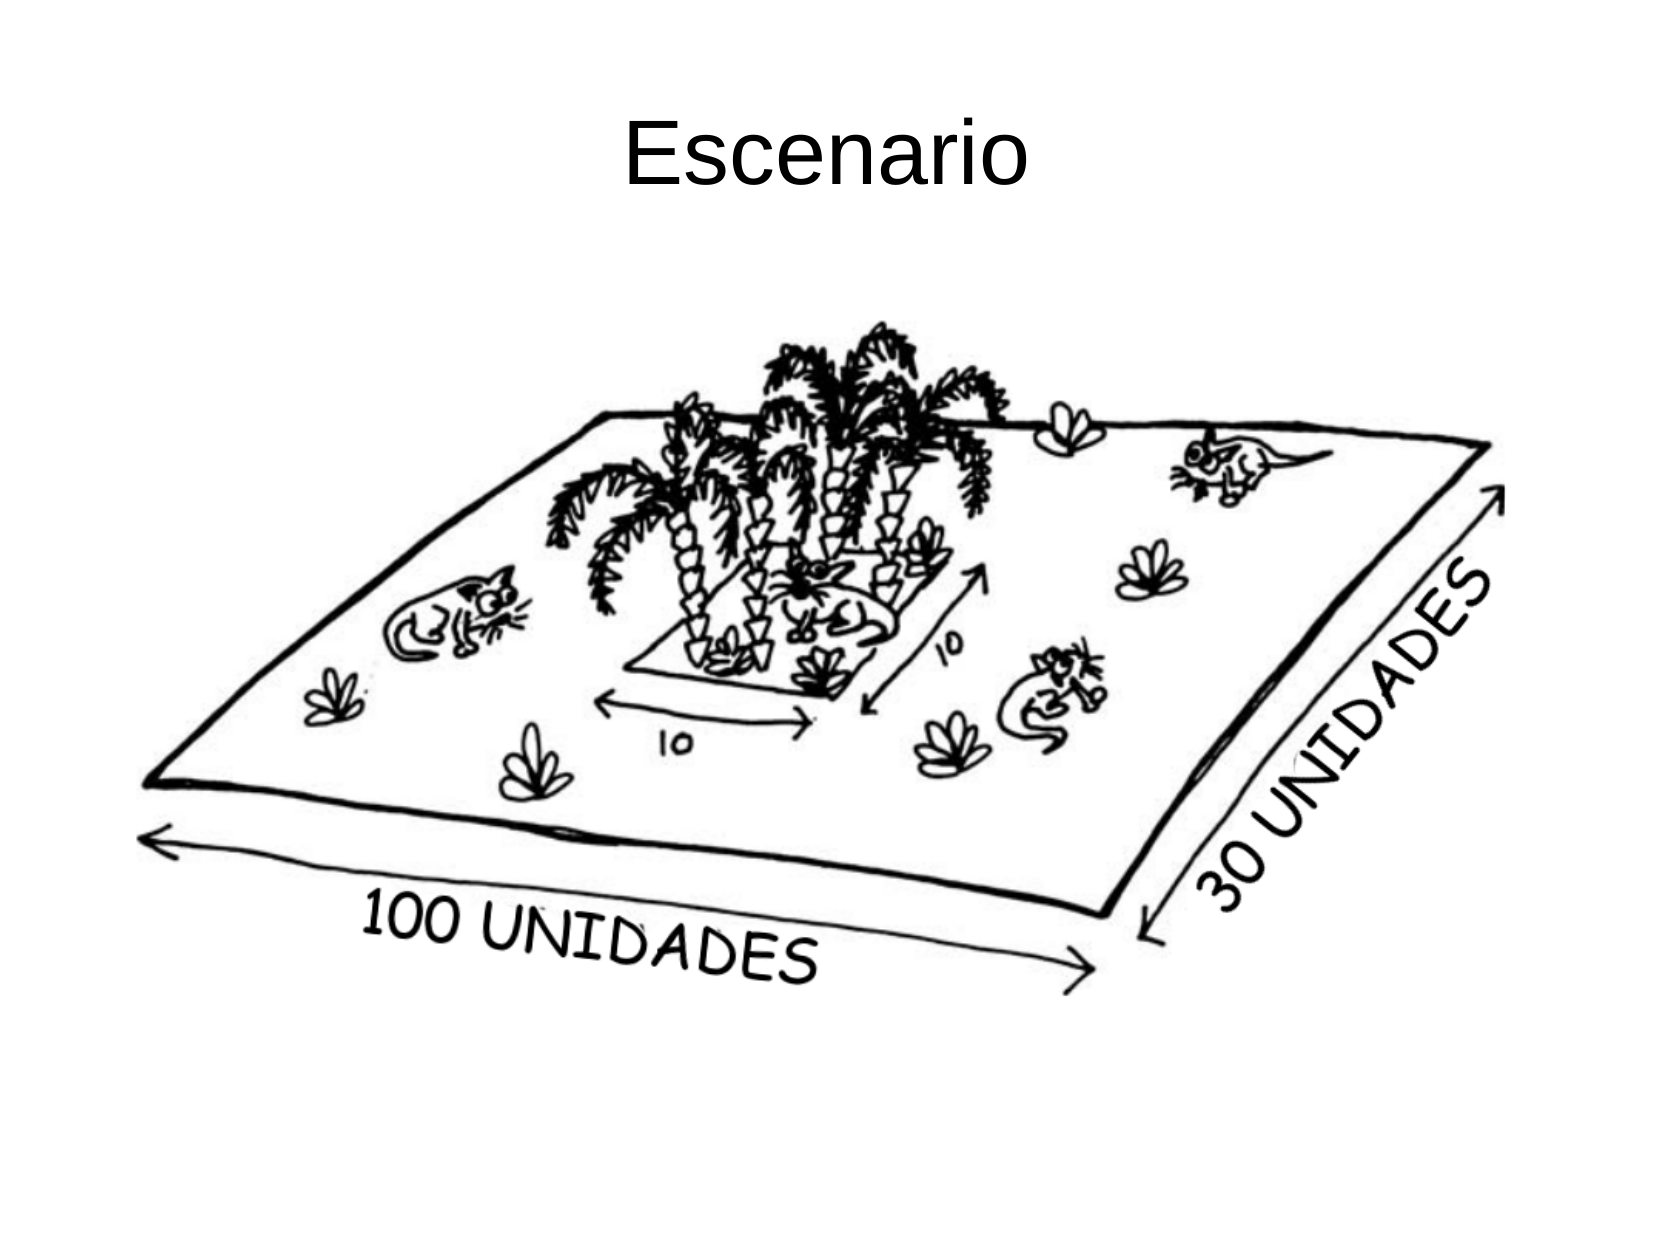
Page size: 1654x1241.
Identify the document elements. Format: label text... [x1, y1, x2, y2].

picture [109, 290, 1545, 1010]
title Escenario [82, 49, 1571, 257]
